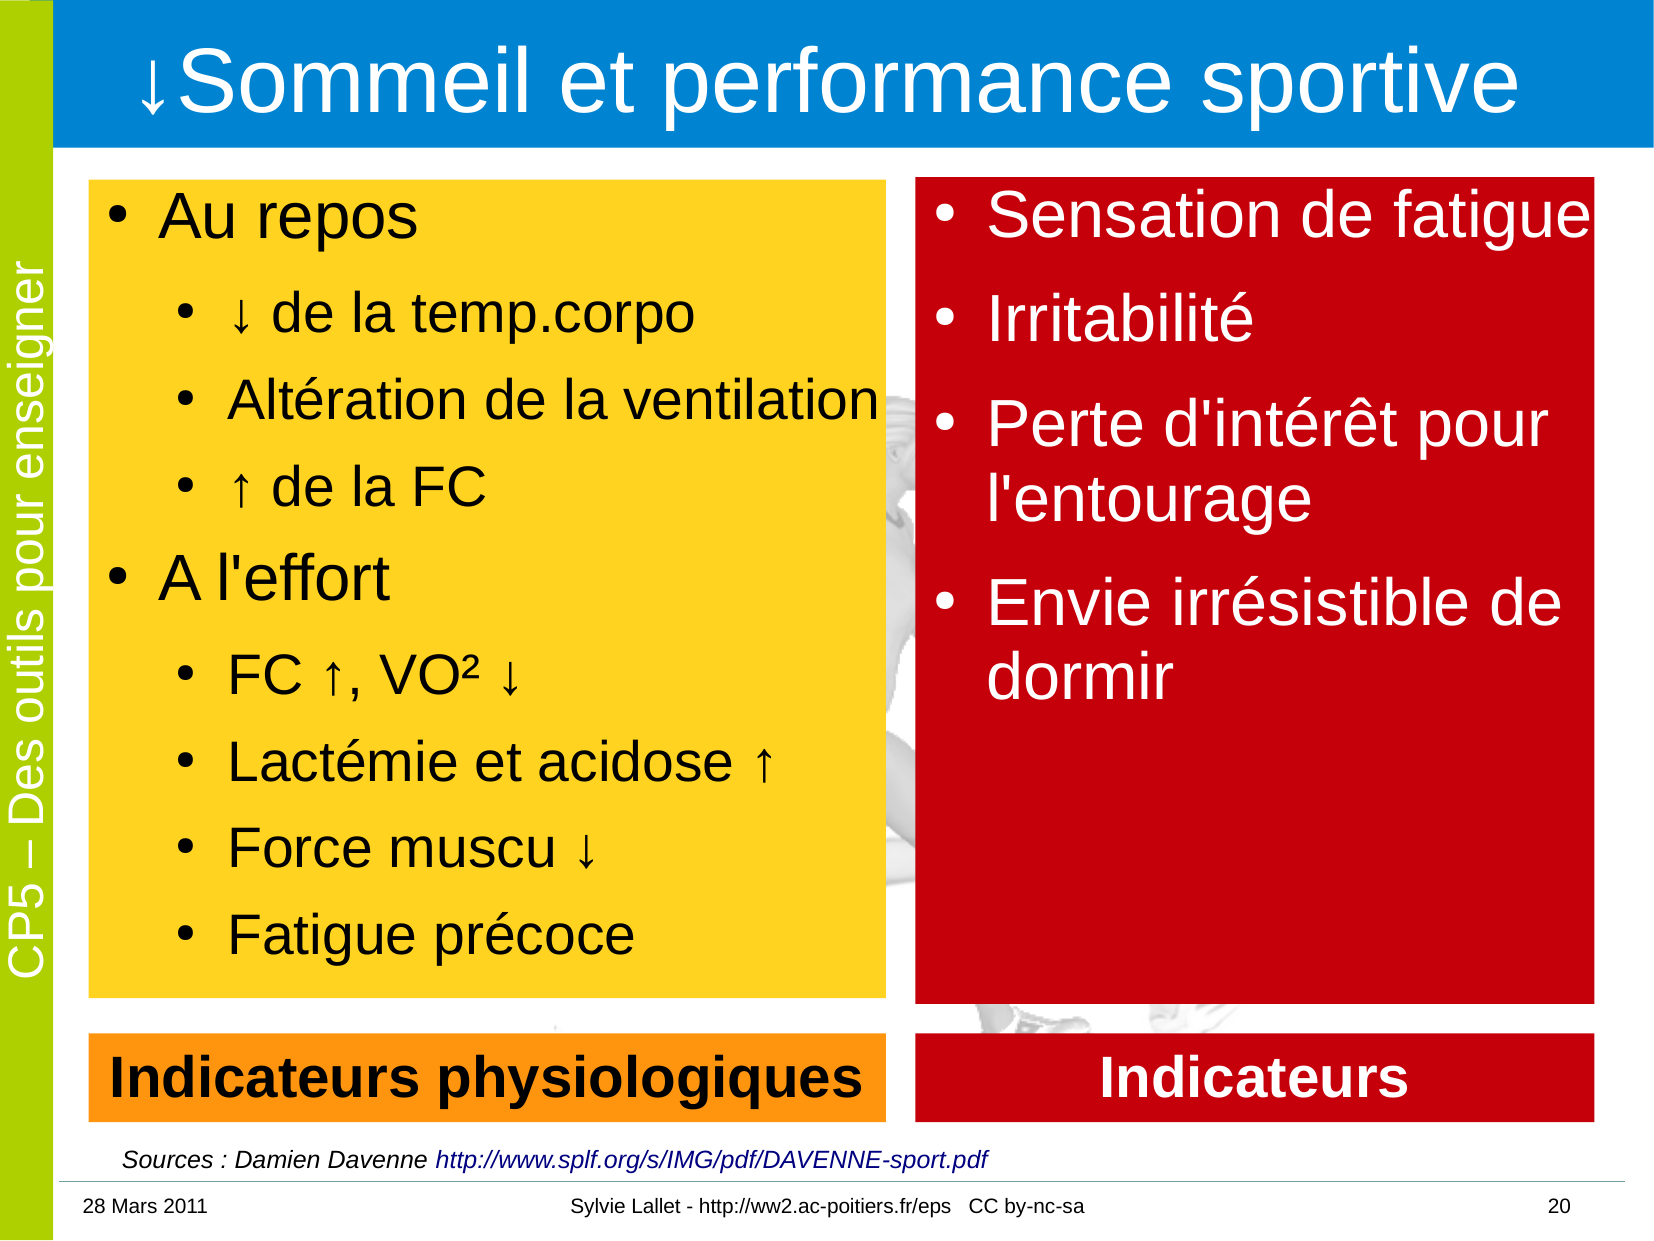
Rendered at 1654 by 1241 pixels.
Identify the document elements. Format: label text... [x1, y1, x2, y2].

list Sensation de fatigue Irritabilité Perte d'intérêt pour l'entourage Envie irrésistible de dormir [915, 177, 1595, 1004]
text_box Sources : Damien Davenne http://www.splf.org/s/IMG/pdf/DAVENNE-sport.pdf [107, 1138, 1004, 1182]
text_box Indicateurs physiologiques [88, 1033, 886, 1123]
text_box Indicateurs [915, 1033, 1595, 1123]
title ↓Sommeil et performance sportive [82, 21, 1571, 141]
list Au repos ↓ de la temp.corpo Altération de la ventilation ↑ de la FC A l'effort FC ↑, VO² ↓ Lactémie et acidose ↑ Force muscu ↓ Fatigue précoce [88, 179, 886, 999]
